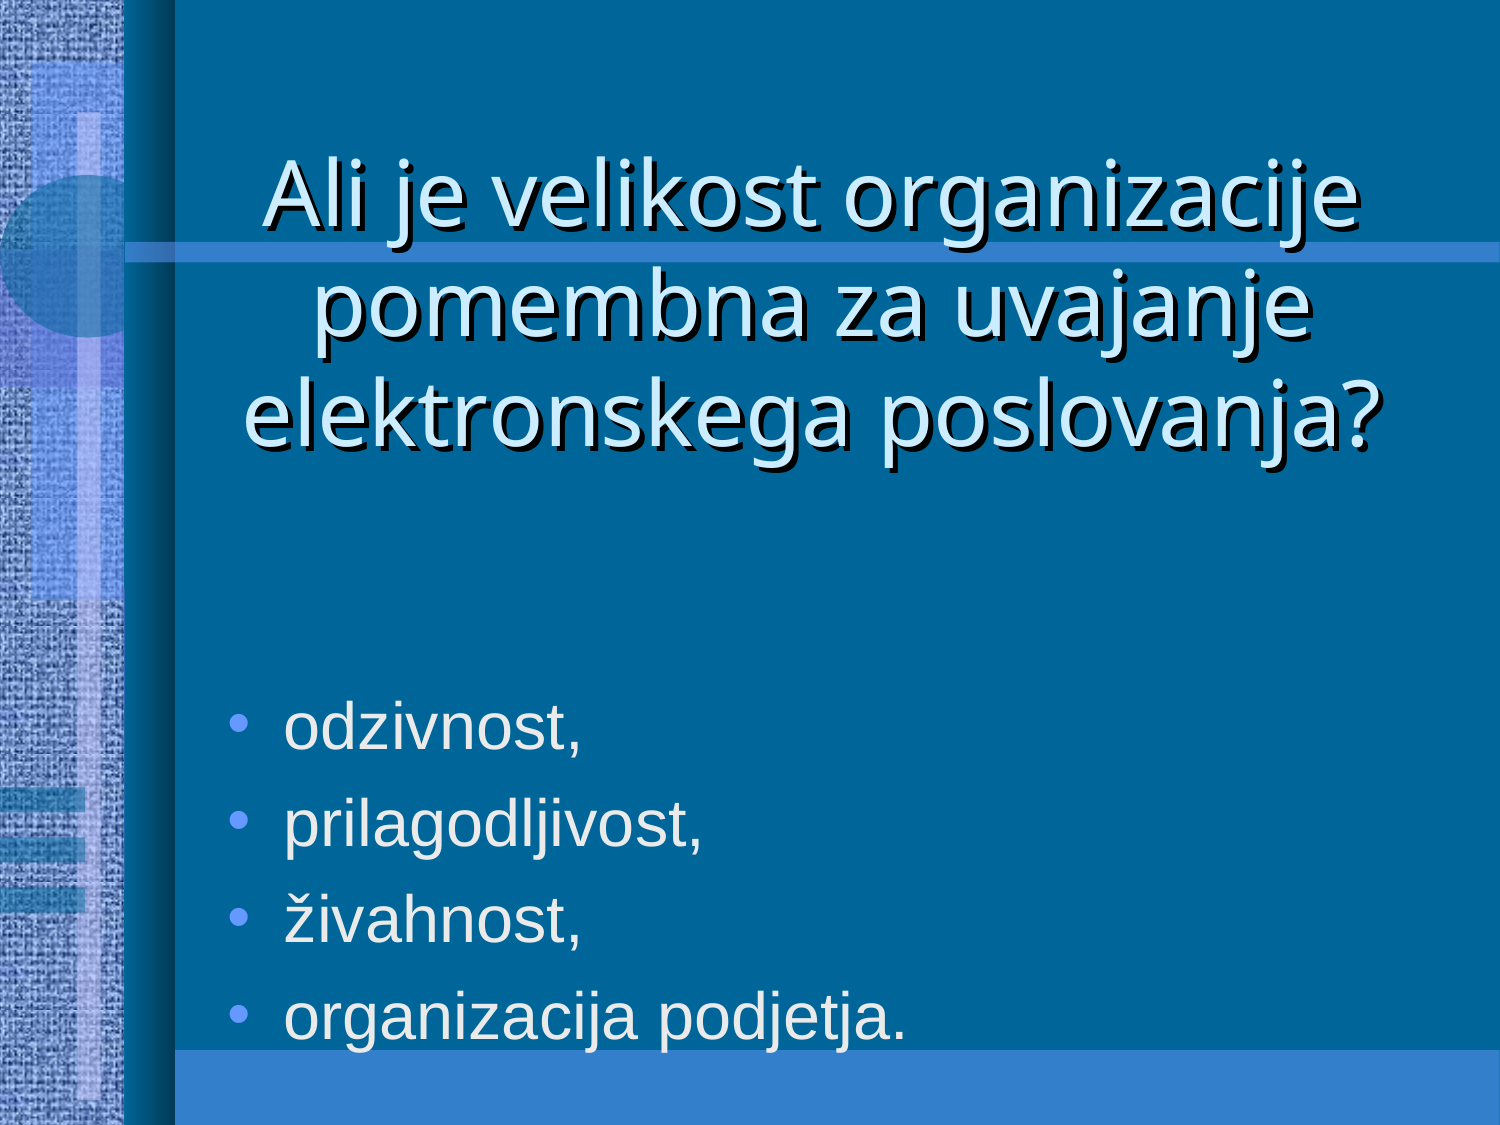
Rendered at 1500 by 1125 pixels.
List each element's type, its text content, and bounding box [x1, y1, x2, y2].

picture [0, 0, 123, 249]
list odzivnost, prilagodljivost, živahnost, organizacija podjetja. [212, 675, 1488, 1125]
picture [0, 388, 124, 1125]
title Ali je velikost organizacije pomembna za uvajanje elektronskega poslovanja? [174, 112, 1450, 488]
